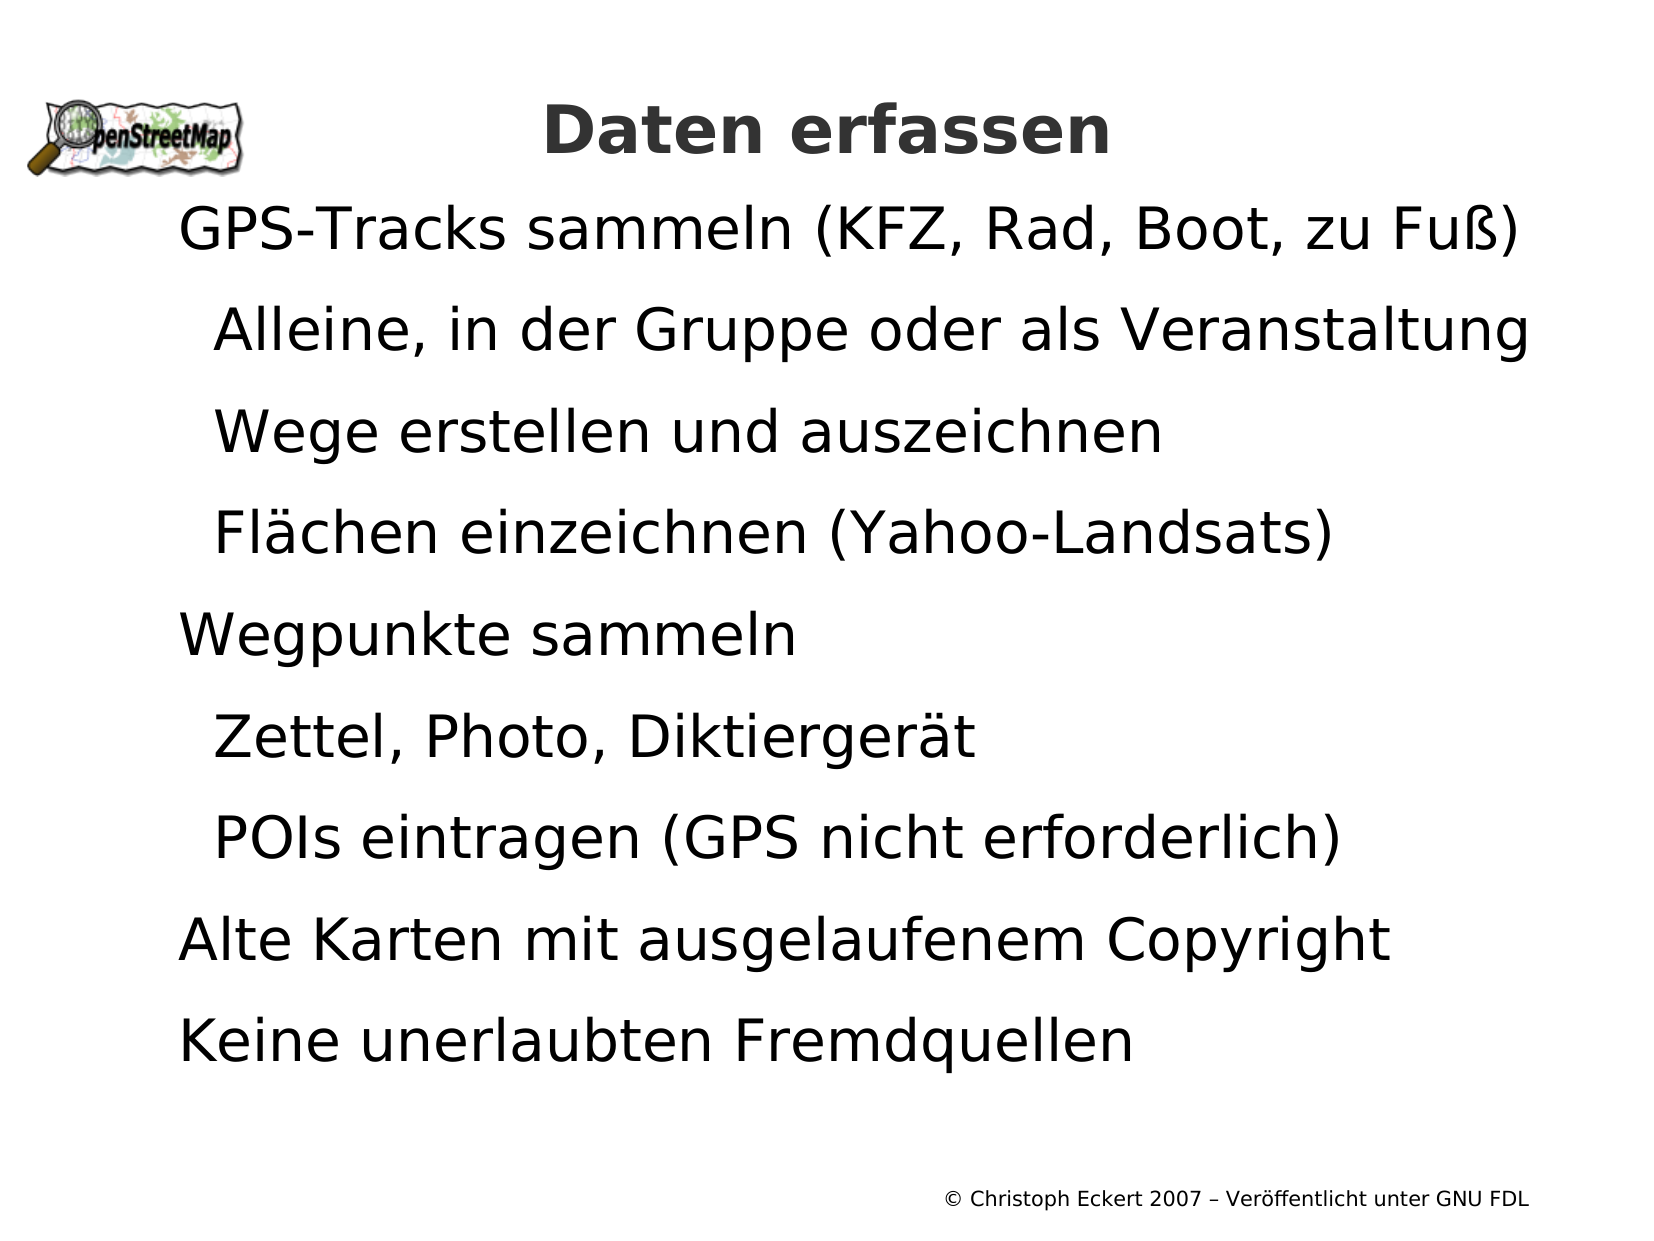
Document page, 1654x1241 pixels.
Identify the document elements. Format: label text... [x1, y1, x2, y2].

subtitle GPS-Tracks sammeln (KFZ, Rad, Boot, zu Fuß) Alleine, in der Gruppe oder als Veranstaltung Wege erstellen und auszeichnen Flächen einzeichnen (Yahoo-Landsats) Wegpunkte sammeln Zettel, Photo, Diktiergerät POIs eintragen (GPS nicht erforderlich) Alte Karten mit ausgelaufenem Copyright Keine unerlaubten Fremdquellen [178, 178, 1570, 1059]
picture [26, 98, 121, 177]
title Daten erfassen [121, 91, 1534, 299]
